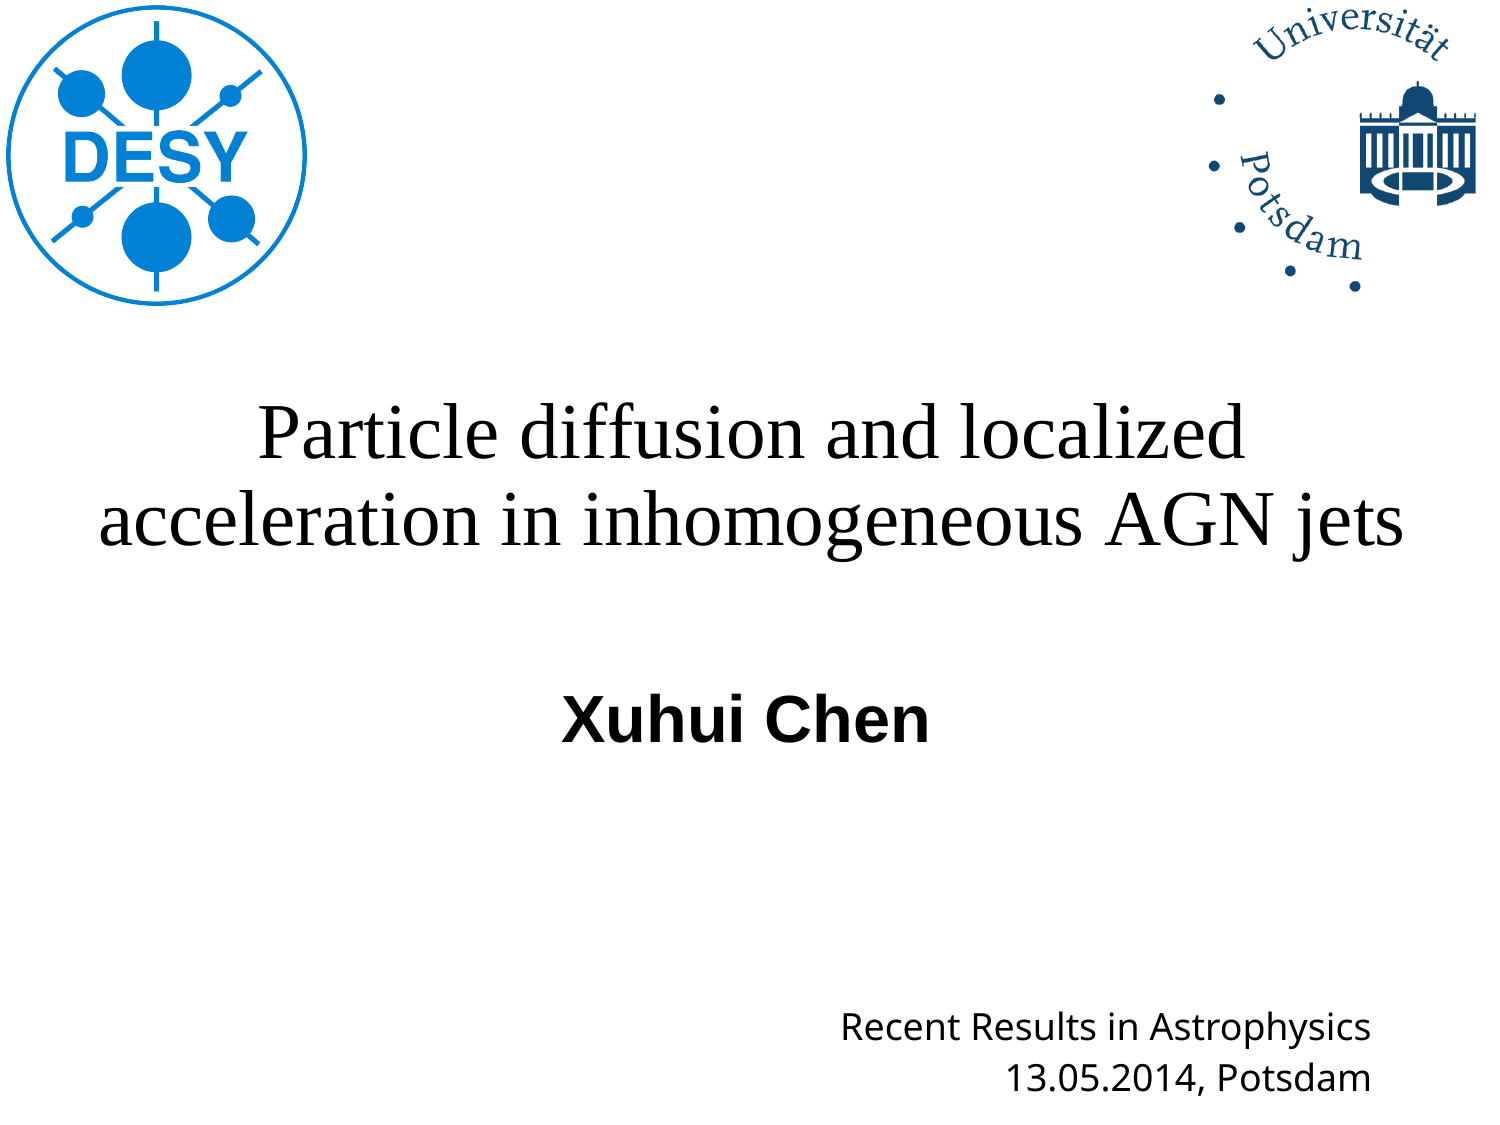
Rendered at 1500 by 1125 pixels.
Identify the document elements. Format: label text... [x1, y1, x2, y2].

picture [6, 5, 307, 306]
text_box Recent Results in Astrophysics 13.05.2014, Potsdam [712, 992, 1500, 1090]
picture [1200, 0, 1500, 300]
text_box Xuhui Chen [546, 675, 947, 765]
title Particle diffusion and localized acceleration in inhomogeneous AGN jets [80, 299, 1426, 651]
